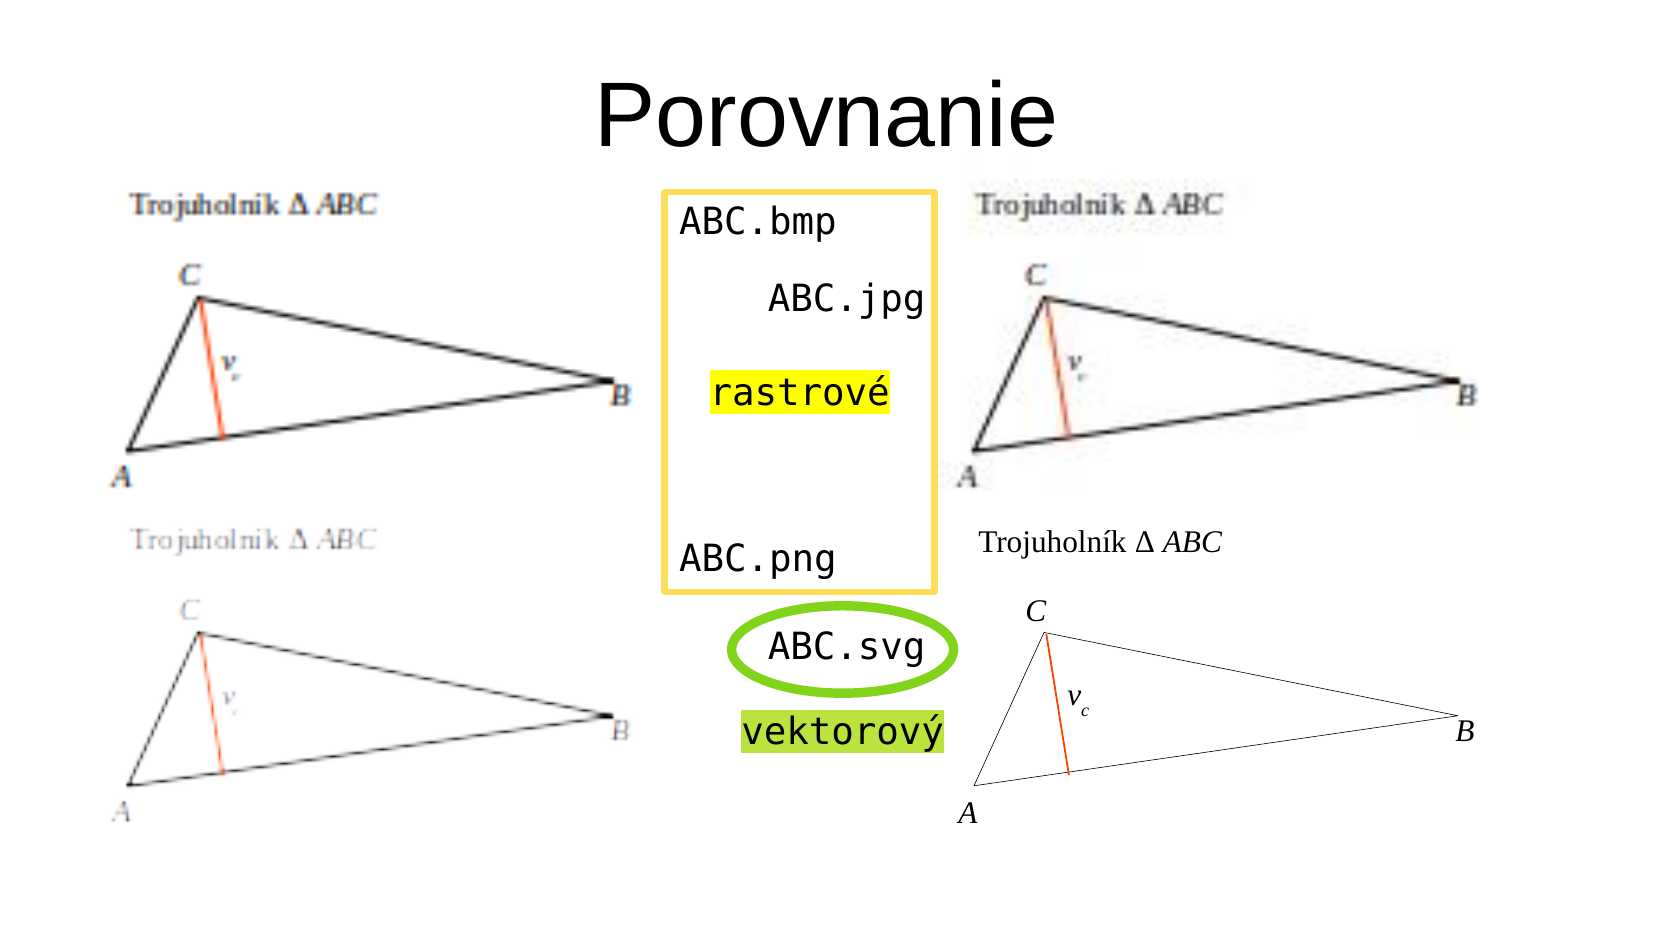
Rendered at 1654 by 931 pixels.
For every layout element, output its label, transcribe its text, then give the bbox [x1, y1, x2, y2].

text_box rastrové [664, 192, 935, 592]
title Porovnanie [82, 37, 1571, 193]
picture [67, 152, 668, 887]
text_box ABC.jpg [935, 269, 944, 332]
picture [944, 640, 948, 659]
picture [913, 152, 1514, 888]
text_box vektorový [726, 702, 959, 761]
text_box ABC.svg [753, 617, 944, 681]
